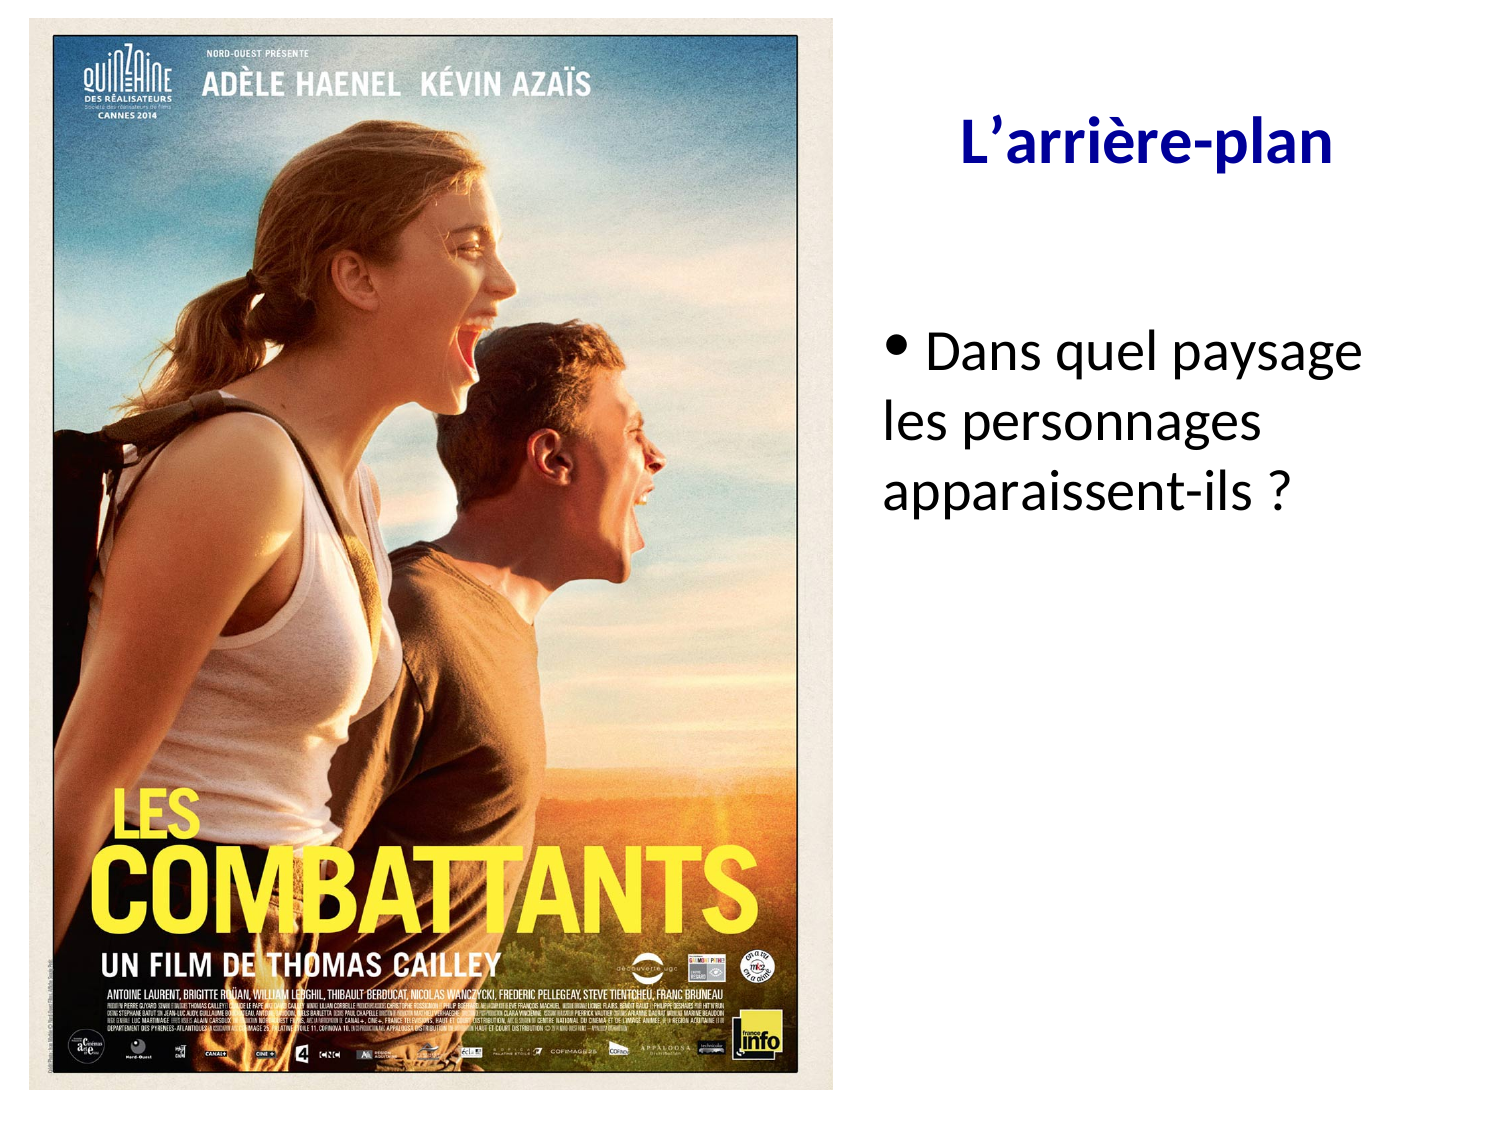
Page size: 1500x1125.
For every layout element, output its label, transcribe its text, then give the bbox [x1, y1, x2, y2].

picture [29, 18, 833, 1090]
list Dans quel paysage les personnages apparaissent-ils ? [868, 219, 1451, 965]
title L’arrière-plan [868, 42, 1427, 219]
